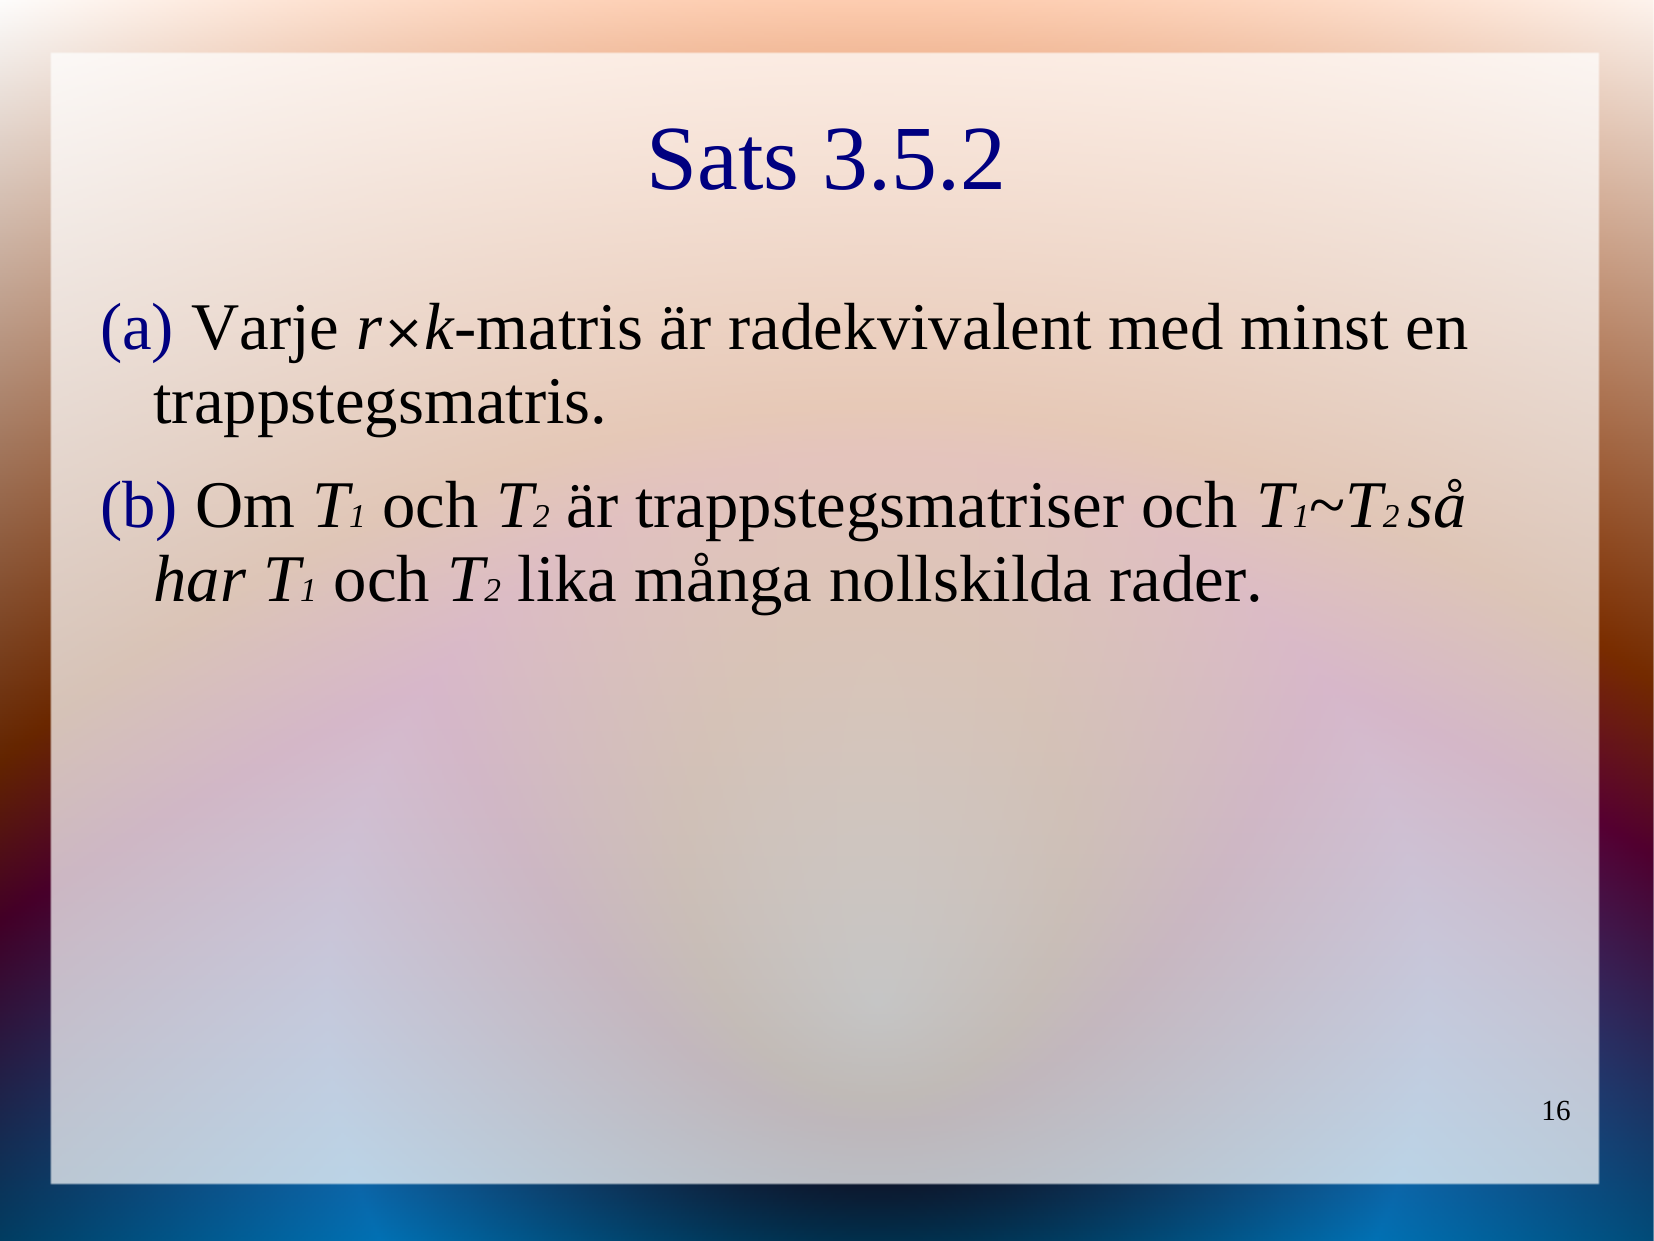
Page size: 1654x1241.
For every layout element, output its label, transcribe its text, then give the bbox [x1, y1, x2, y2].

title Sats 3.5.2 [82, 62, 1571, 256]
list Varje r⨯k-matris är radekvivalent med minst en trappstegsmatris. Om T1 och T2 är trappstegsmatriser och T1~T2 så har T1 och T2 lika många nollskilda rader. [82, 290, 1571, 1019]
picture [0, 0, 1654, 1241]
